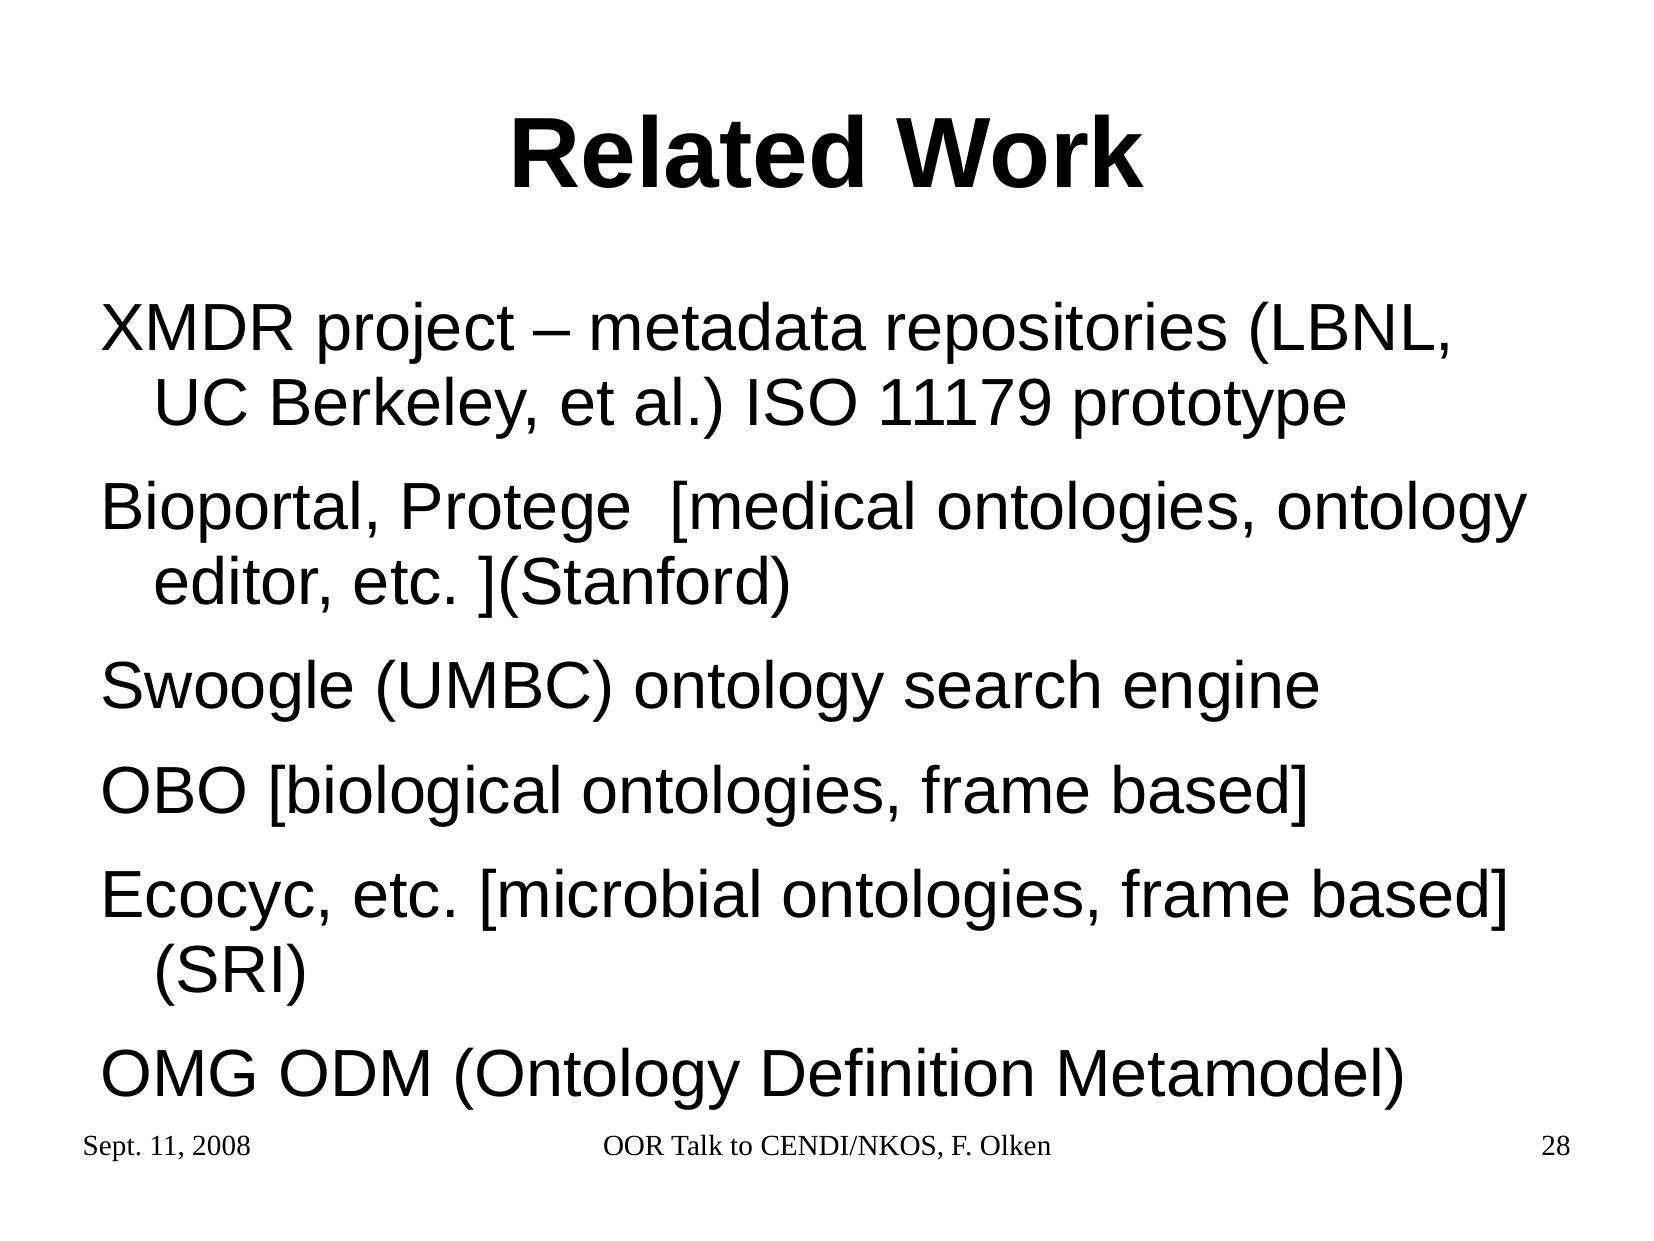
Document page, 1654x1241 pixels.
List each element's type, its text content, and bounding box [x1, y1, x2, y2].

title Related Work [82, 56, 1571, 250]
list XMDR project – metadata repositories (LBNL, UC Berkeley, et al.) ISO 11179 prototype Bioportal, Protege [medical ontologies, ontology editor, etc. ](Stanford) Swoogle (UMBC) ontology search engine OBO [biological ontologies, frame based] Ecocyc, etc. [microbial ontologies, frame based] (SRI) OMG ODM (Ontology Definition Metamodel) [82, 290, 1571, 1111]
